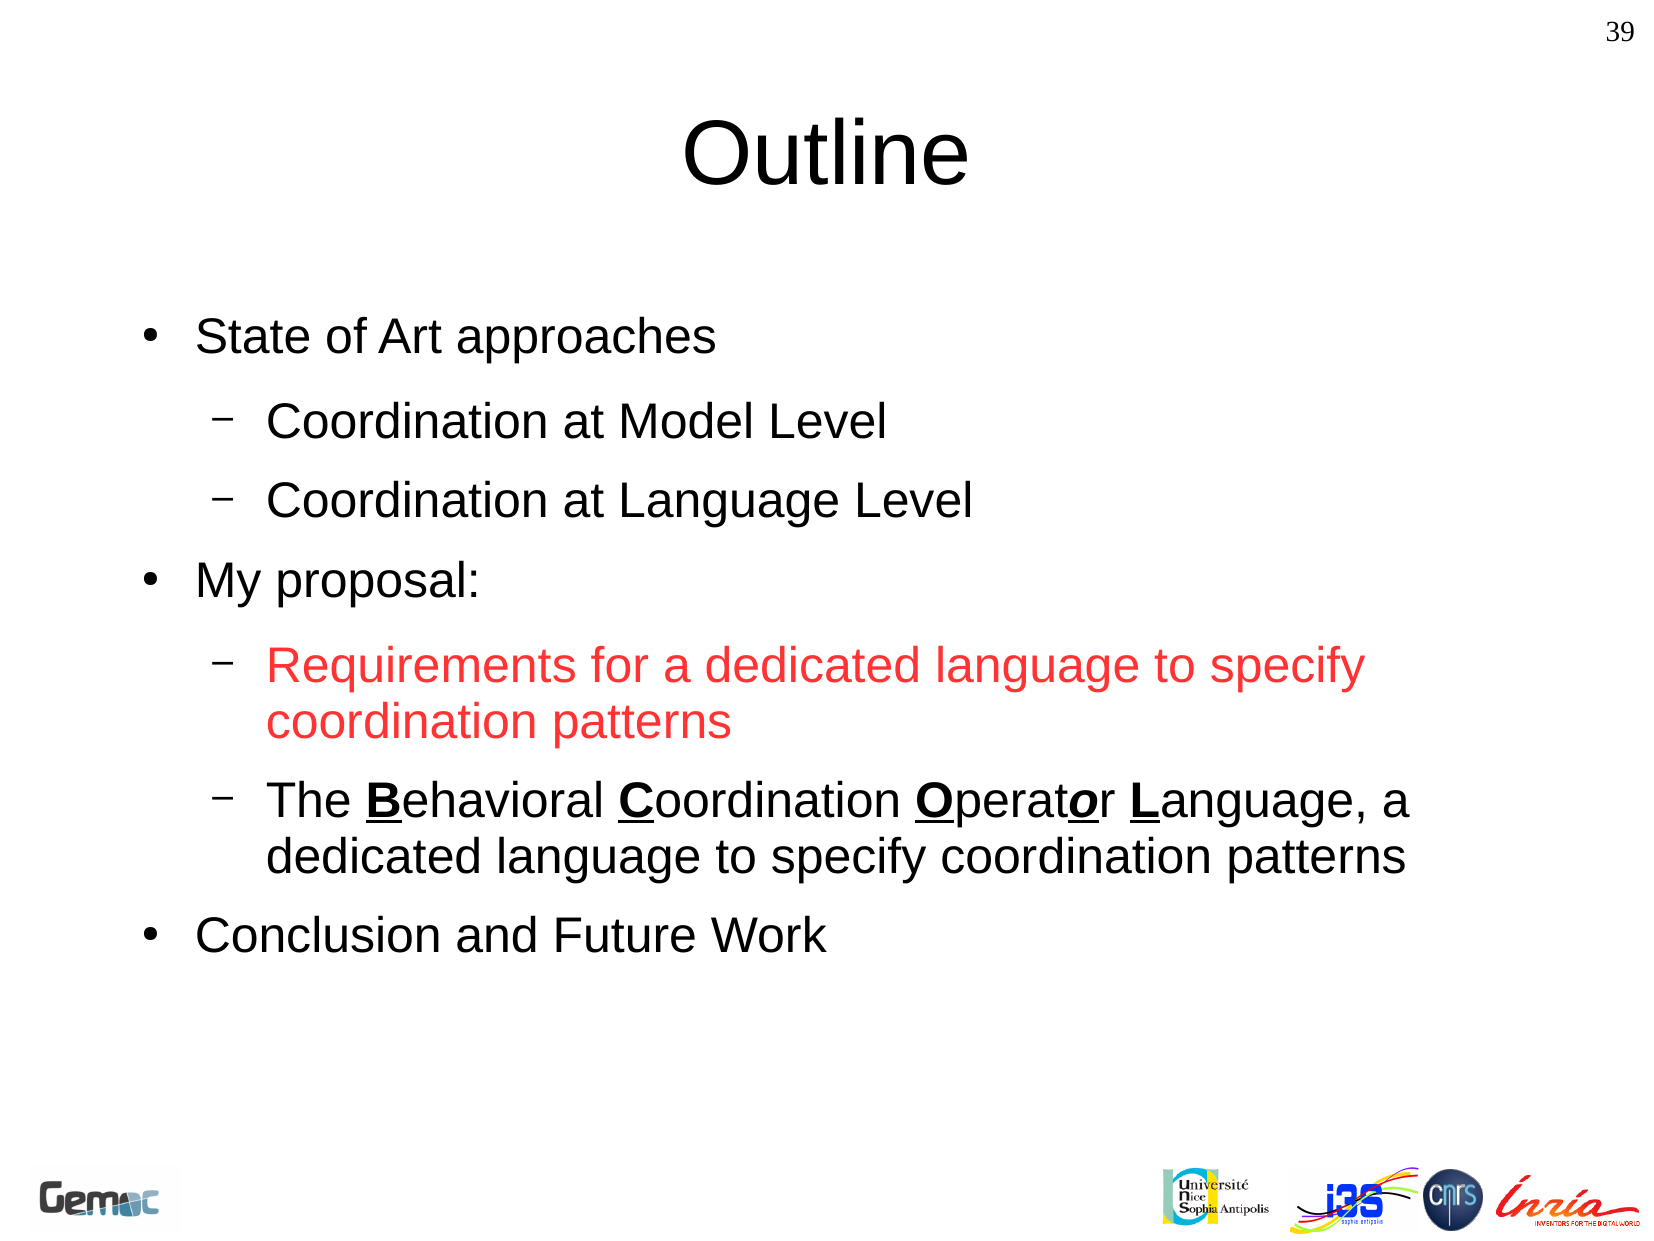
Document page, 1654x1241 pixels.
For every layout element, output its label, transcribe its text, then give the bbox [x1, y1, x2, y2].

list State of Art approaches Coordination at Model Level Coordination at Language Level My proposal: Requirements for a dedicated language to specify coordination patterns The Behavioral Coordination Operator Language, a dedicated language to specify coordination patterns Conclusion and Future Work [124, 307, 1580, 1028]
title Outline [82, 49, 1571, 257]
picture [1137, 1150, 1647, 1241]
